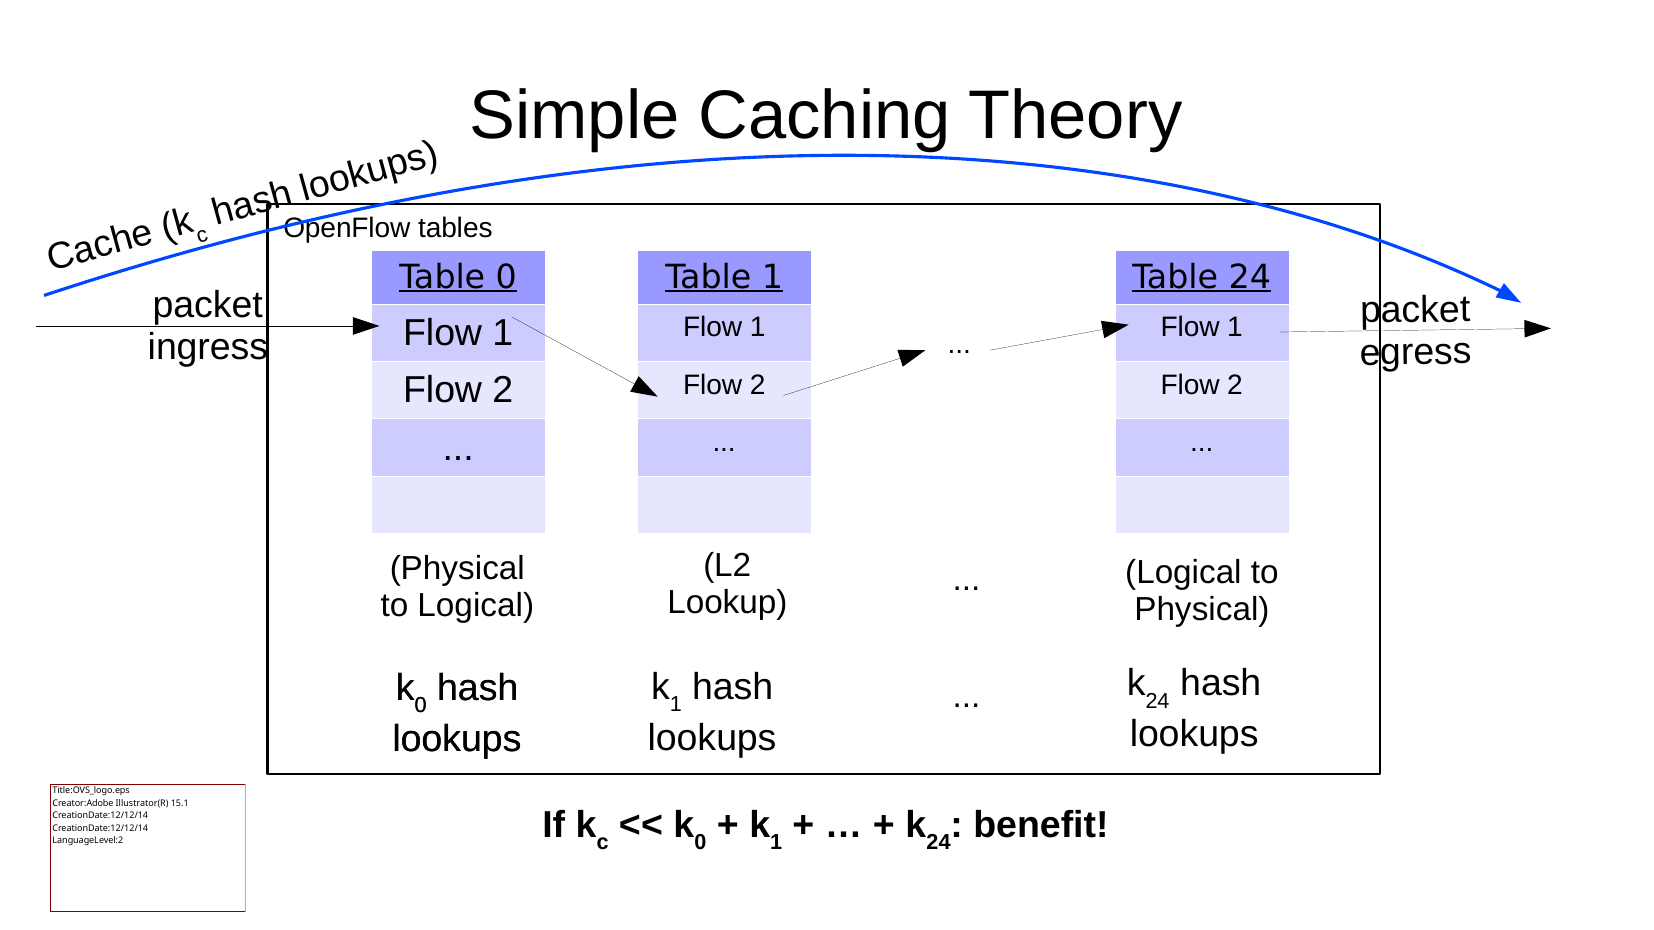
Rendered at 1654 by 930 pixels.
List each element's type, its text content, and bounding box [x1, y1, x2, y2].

text_box OpenFlow tables [267, 203, 1381, 774]
title Simple Caching Theory [82, 36, 1571, 193]
table_cell Flow 1 [638, 305, 811, 361]
table_cell ... [638, 419, 811, 476]
text_box k1 hash lookups [630, 657, 794, 766]
text_box OpenFlow tables [1265, 203, 1381, 238]
text_box If kc << k0 + k1 + … + k24: benefit! [286, 795, 1365, 862]
text_box (Logical to Physical) [1105, 545, 1299, 672]
table_cell ... [1116, 419, 1289, 476]
text_box ... [878, 670, 1055, 723]
table_cell Flow 2 [638, 362, 811, 418]
text_box k24 hash lookups [1107, 654, 1281, 795]
table_cell Flow 2 [1116, 362, 1289, 418]
text_box (Physical to Logical) [361, 541, 554, 668]
table_header Table 24 [1116, 251, 1289, 304]
table_cell Flow 1 [1116, 305, 1289, 361]
text_box (L2 Lookup) [639, 539, 816, 629]
text_box Cache (kc hash lookups) [25, 115, 490, 340]
text_box ... [878, 553, 1055, 605]
table_cell [1116, 477, 1289, 533]
text_box k0 hash lookups [375, 659, 539, 767]
text_box ... [932, 320, 1002, 368]
table_cell [638, 477, 811, 533]
table_header Table 1 [638, 251, 811, 304]
title Simple Caching Theory [482, 157, 1199, 193]
